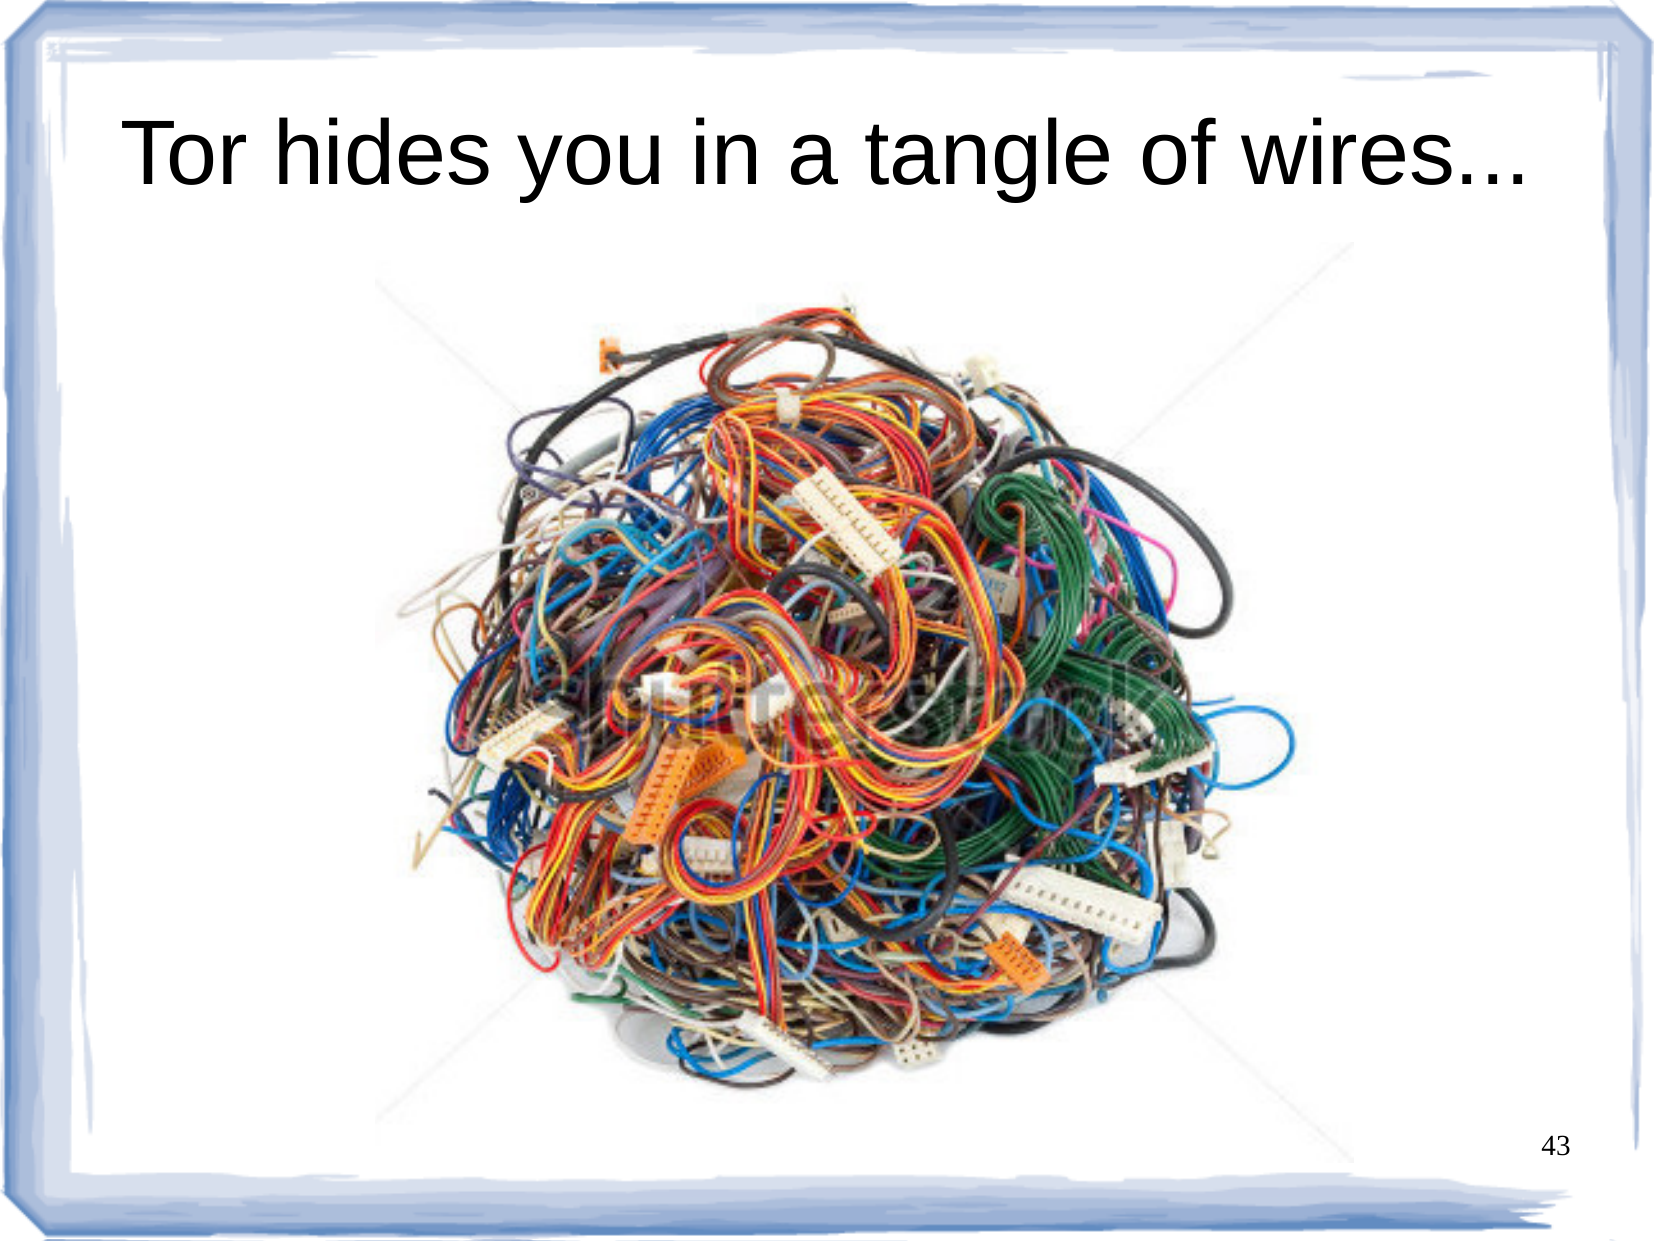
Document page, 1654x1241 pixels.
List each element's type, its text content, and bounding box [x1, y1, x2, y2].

title Tor hides you in a tangle of wires... [82, 49, 1571, 257]
picture [0, 0, 1654, 1241]
